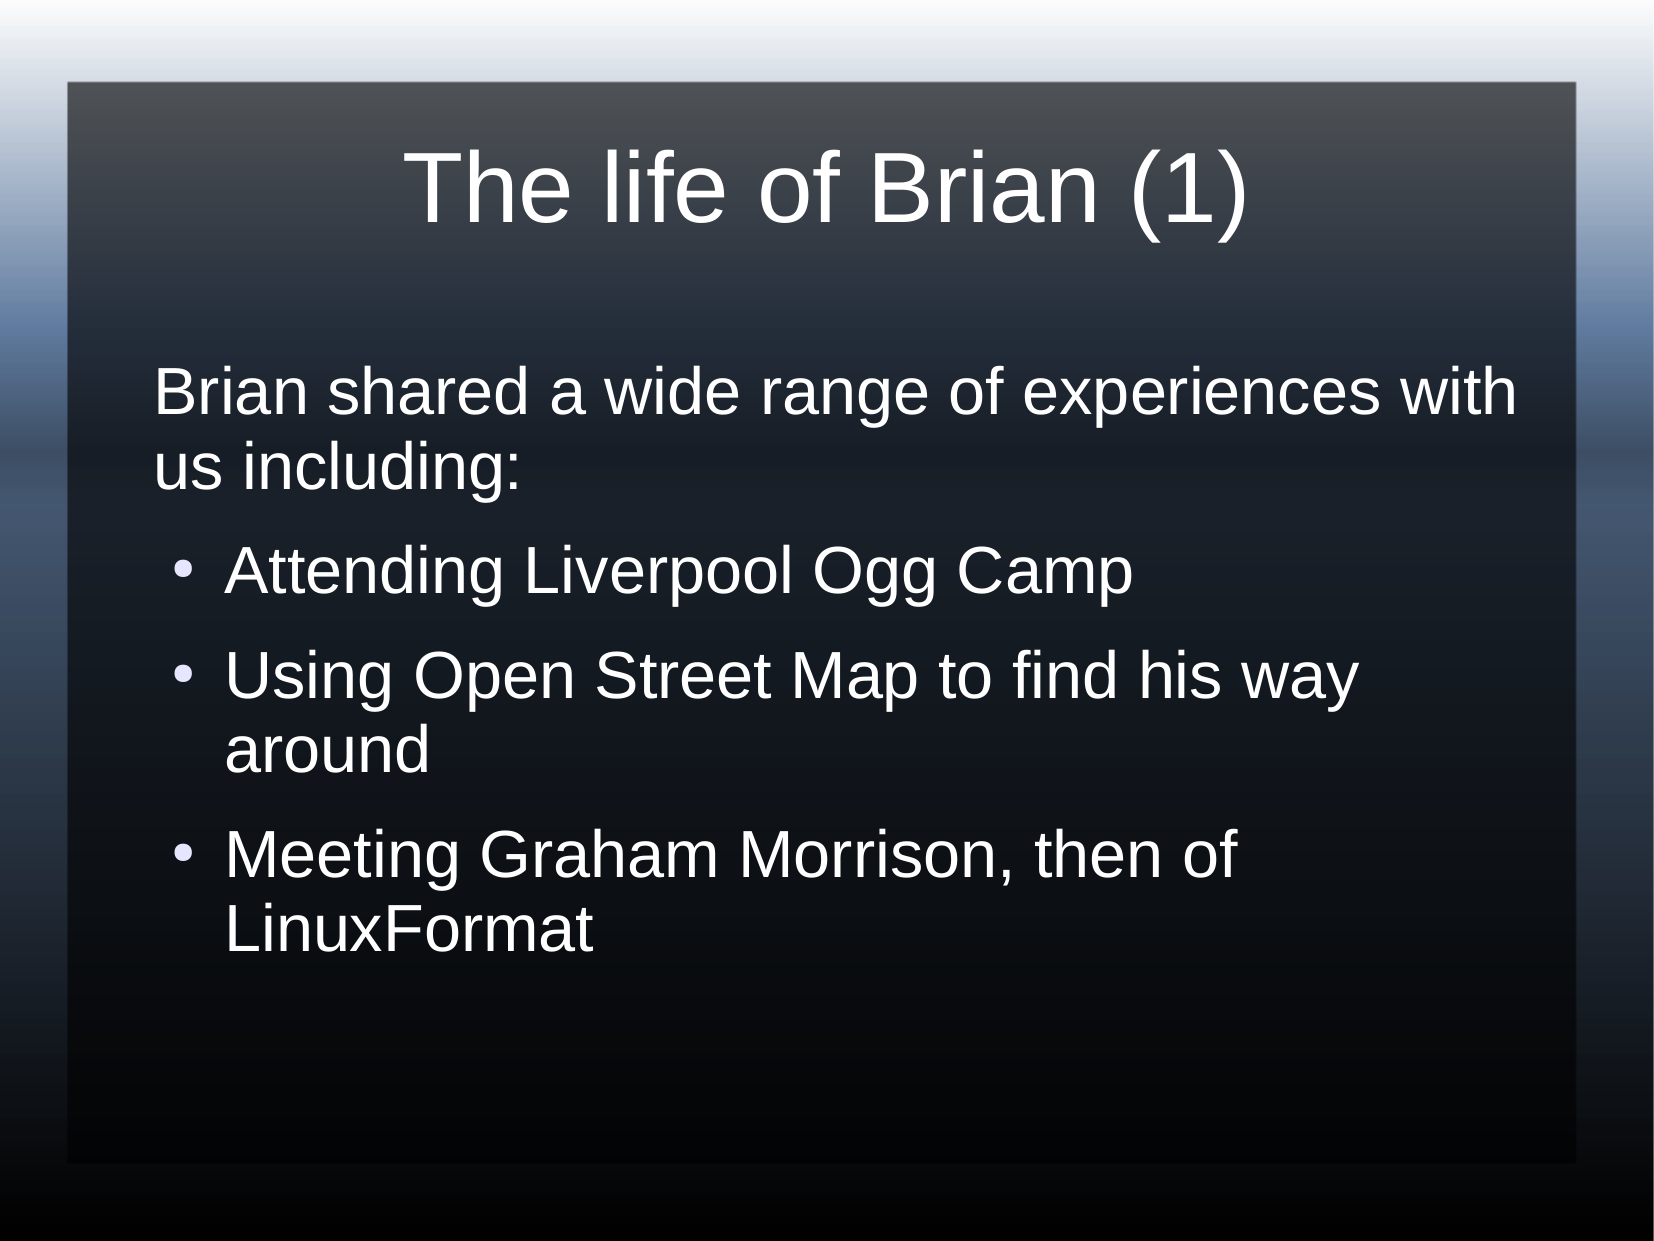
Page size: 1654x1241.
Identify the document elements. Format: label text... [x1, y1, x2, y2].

title The life of Brian (1) [82, 84, 1571, 292]
picture [0, 0, 1654, 1241]
list Brian shared a wide range of experiences with us including: Attending Liverpool Ogg Camp Using Open Street Map to find his way around Meeting Graham Morrison, then of LinuxFormat [82, 354, 1571, 1114]
